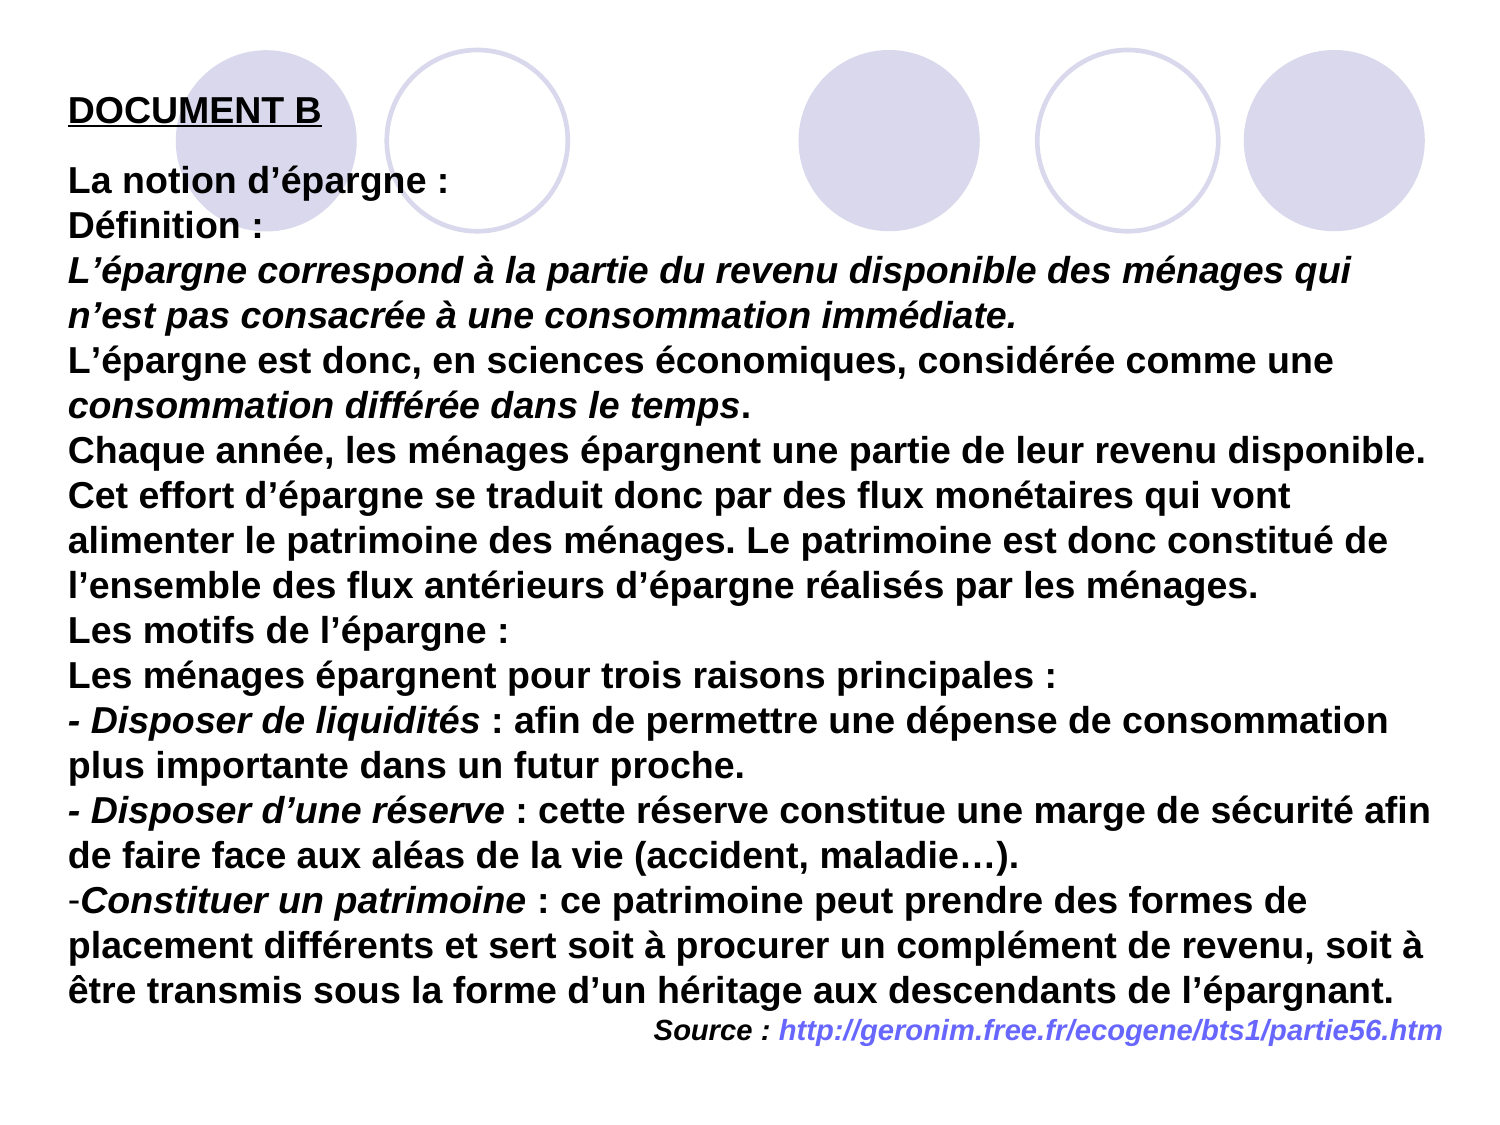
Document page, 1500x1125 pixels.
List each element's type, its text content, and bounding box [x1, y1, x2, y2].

text_box DOCUMENT B [53, 78, 751, 139]
text_box La notion d’épargne : Définition : L’épargne correspond à la partie du revenu disponible des ménages qui n’est pas consacrée à une consommation immédiate. L’épargne est donc, en sciences économiques, considérée comme une consommation différée dans le temps. Chaque année, les ménages épargnent une partie de leur revenu disponible. Cet effort d’épargne se traduit donc par des flux monétaires qui vont alimenter le patrimoine des ménages. Le patrimoine est donc constitué de l’ensemble des flux antérieurs d’épargne réalisés par les ménages. Les motifs de l’épargne : Les ménages épargnent pour trois raisons principales : - Disposer de liquidités : afin de permettre une dépense de consommation plus importante dans un futur proche. - Disposer d’une réserve : cette réserve constitue une marge de sécurité afin de faire face aux aléas de la vie (accident, maladie…). Constituer un patrimoine : ce patrimoine peut prendre des formes de placement différents et sert soit à procurer un complément de revenu, soit à être transmis sous la forme d’un héritage aux descendants de l’épargnant. Source : http://geronim.free.fr/ecogene/bts1/partie56.htm [53, 148, 1459, 1090]
